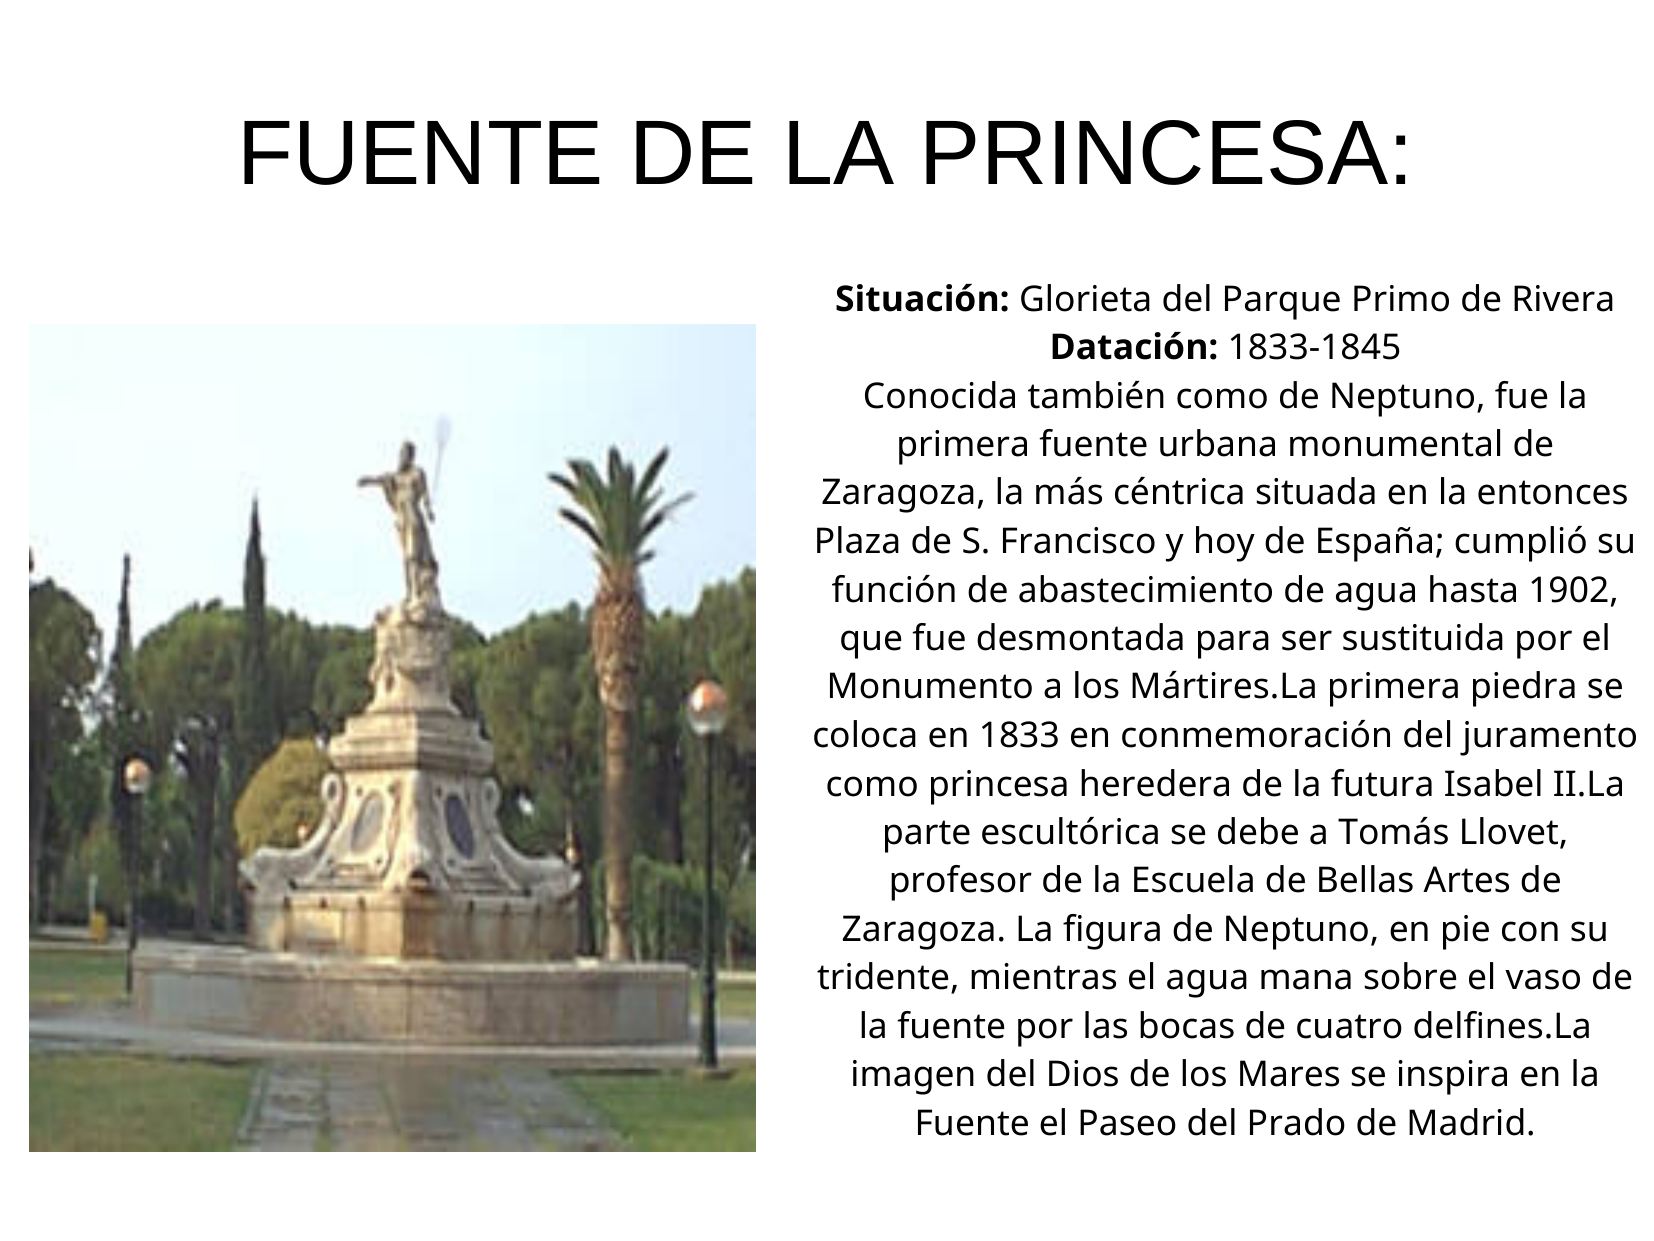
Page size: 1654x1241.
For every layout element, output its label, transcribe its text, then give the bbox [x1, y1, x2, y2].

text_box Situación: Glorieta del Parque Primo de Rivera Datación: 1833-1845 Conocida también como de Neptuno, fue la primera fuente urbana monumental de Zaragoza, la más céntrica situada en la entonces Plaza de S. Francisco y hoy de España; cumplió su función de abastecimiento de agua hasta 1902, que fue desmontada para ser sustituida por el Monumento a los Mártires.La primera piedra se coloca en 1833 en conmemoración del juramento como princesa heredera de la futura Isabel II.La parte escultórica se debe a Tomás Llovet, profesor de la Escuela de Bellas Artes de Zaragoza. La figura de Neptuno, en pie con su tridente, mientras el agua mana sobre el vaso de la fuente por las bocas de cuatro delfines.La imagen del Dios de los Mares se inspira en la Fuente el Paseo del Prado de Madrid. [797, 265, 1654, 1241]
picture [29, 324, 756, 1152]
title FUENTE DE LA PRINCESA: [82, 49, 1571, 257]
